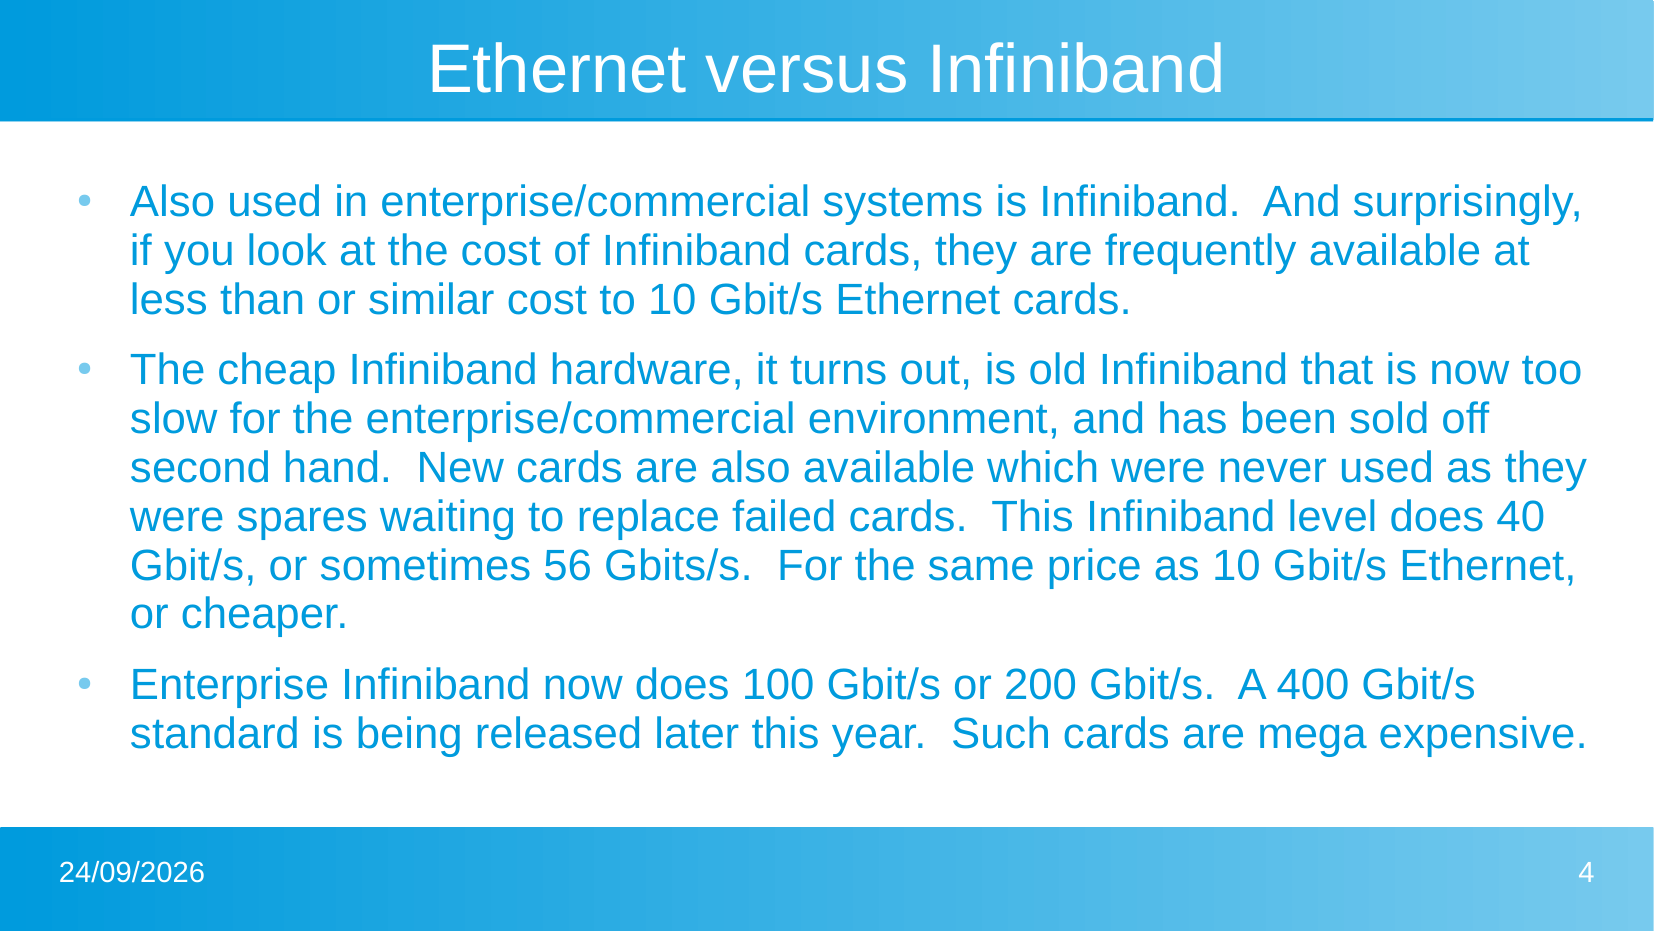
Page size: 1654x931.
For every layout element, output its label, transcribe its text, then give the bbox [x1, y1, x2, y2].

list Also used in enterprise/commercial systems is Infiniband. And surprisingly, if you look at the cost of Infiniband cards, they are frequently available at less than or similar cost to 10 Gbit/s Ethernet cards. The cheap Infiniband hardware, it turns out, is old Infiniband that is now too slow for the enterprise/commercial environment, and has been sold off second hand. New cards are also available which were never used as they were spares waiting to replace failed cards. This Infiniband level does 40 Gbit/s, or sometimes 56 Gbits/s. For the same price as 10 Gbit/s Ethernet, or cheaper. Enterprise Infiniband now does 100 Gbit/s or 200 Gbit/s. A 400 Gbit/s standard is being released later this year. Such cards are mega expensive. [59, 177, 1595, 768]
title Ethernet versus Infiniband [59, 29, 1595, 108]
